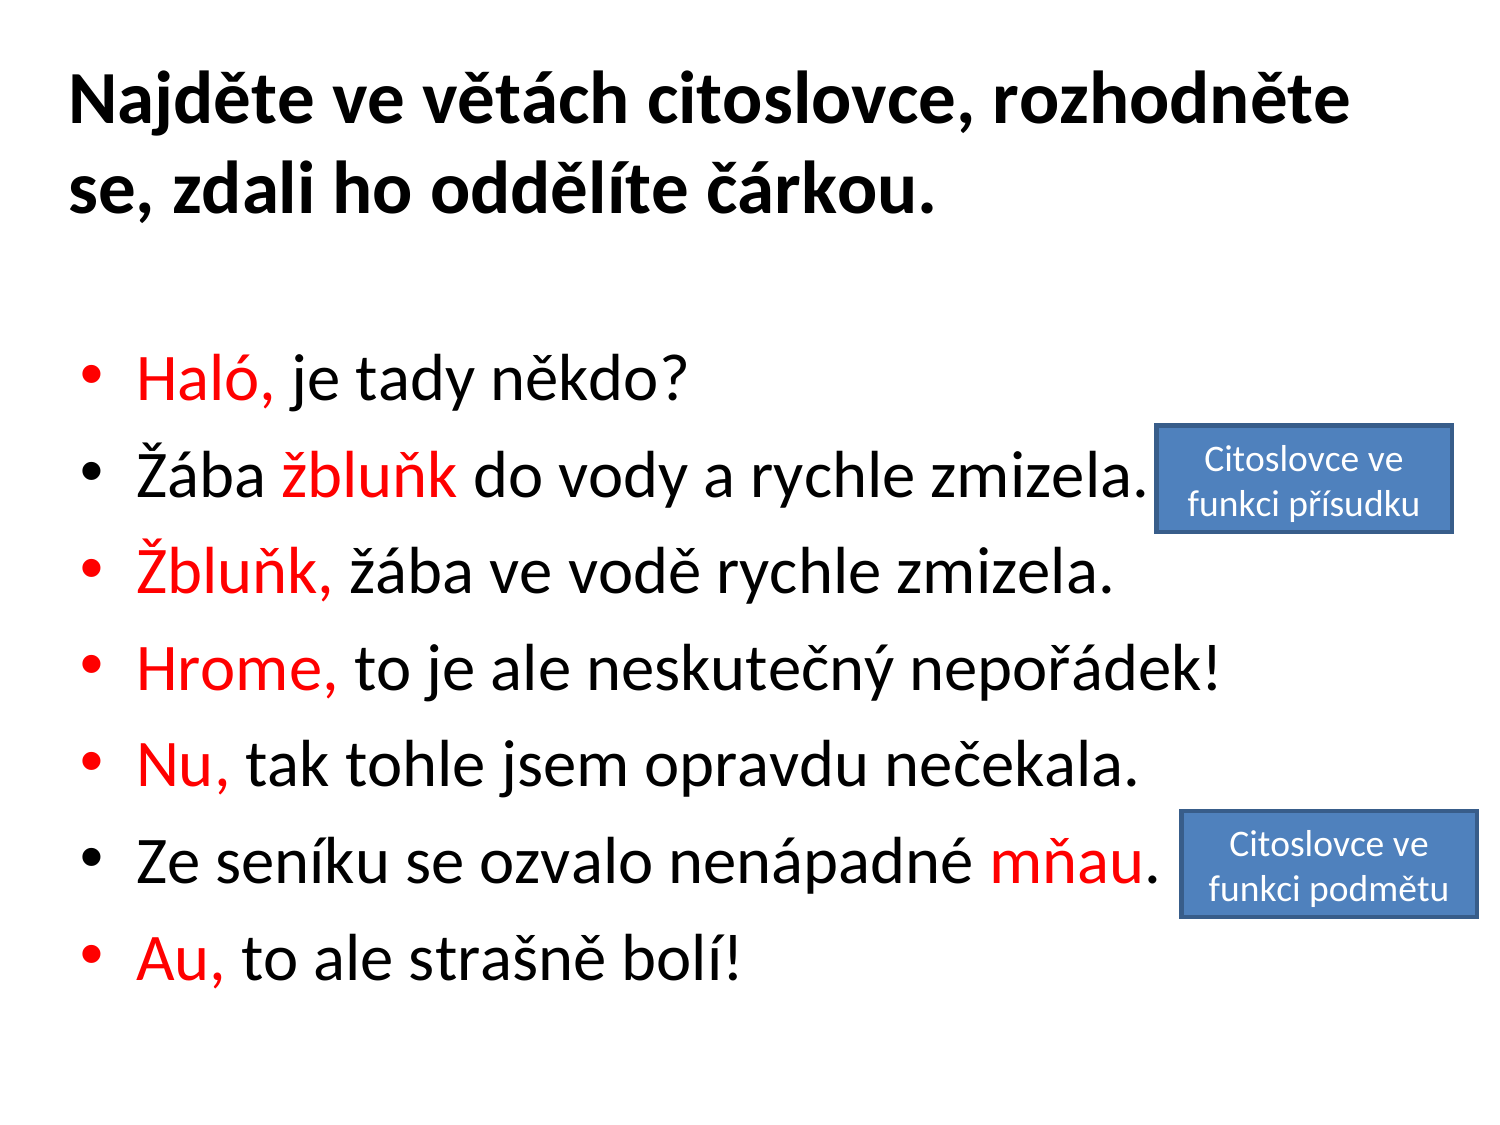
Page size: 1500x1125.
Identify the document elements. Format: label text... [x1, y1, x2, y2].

text_box Citoslovce ve funkci přísudku [1156, 425, 1452, 532]
list Haló, je tady někdo? Žába žbluňk do vody a rychle zmizela. Žbluňk, žába ve vodě rychle zmizela. Hrome, to je ale neskutečný nepořádek! Nu, tak tohle jsem opravdu nečekala. Ze seníku se ozvalo nenápadné mňau. Au, to ale strašně bolí! [64, 326, 1415, 1098]
title Najděte ve větách citoslovce, rozhodněte se, zdali ho oddělíte čárkou. [53, 41, 1447, 237]
text_box Citoslovce ve funkci podmětu [1181, 810, 1477, 917]
